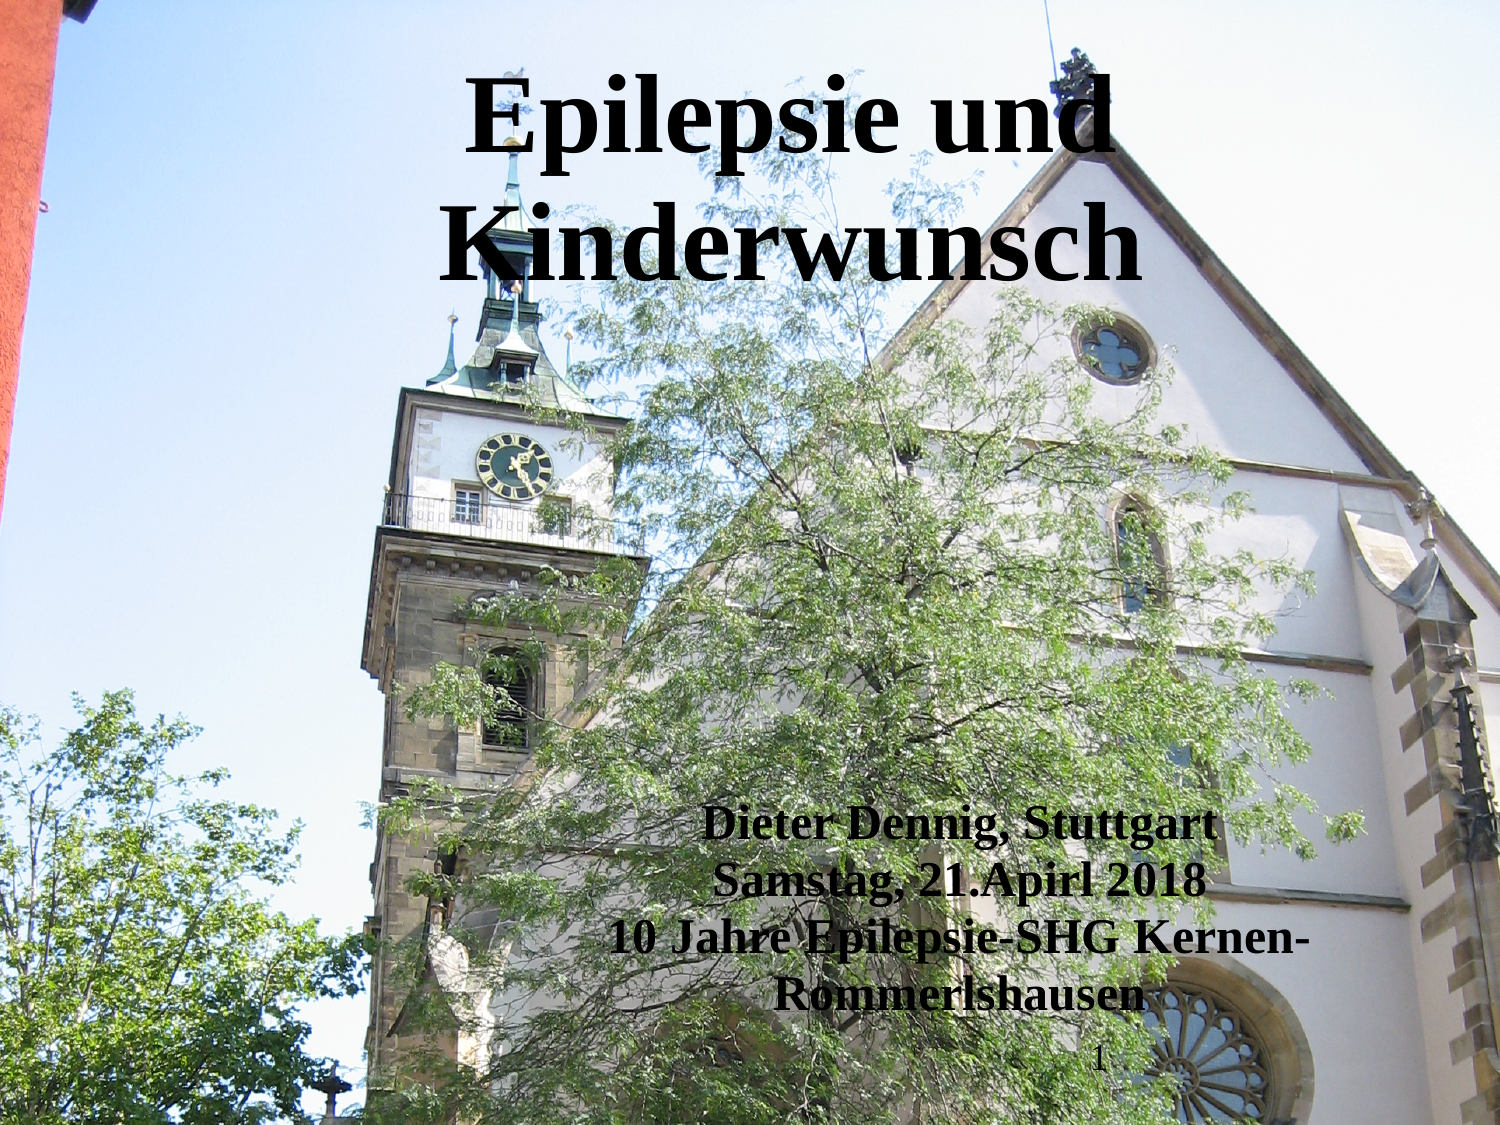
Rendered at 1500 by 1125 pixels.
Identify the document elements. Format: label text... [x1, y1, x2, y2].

picture [0, 0, 1500, 1125]
subtitle Dieter Dennig, Stuttgart Samstag, 21.Apirl 2018 10 Jahre Epilepsie-SHG Kernen-Rommerlshausen [454, 786, 1466, 1075]
title Epilepsie und Kinderwunsch [171, 42, 1412, 421]
slide_number <Nummer> [1074, 1075, 1388, 1100]
